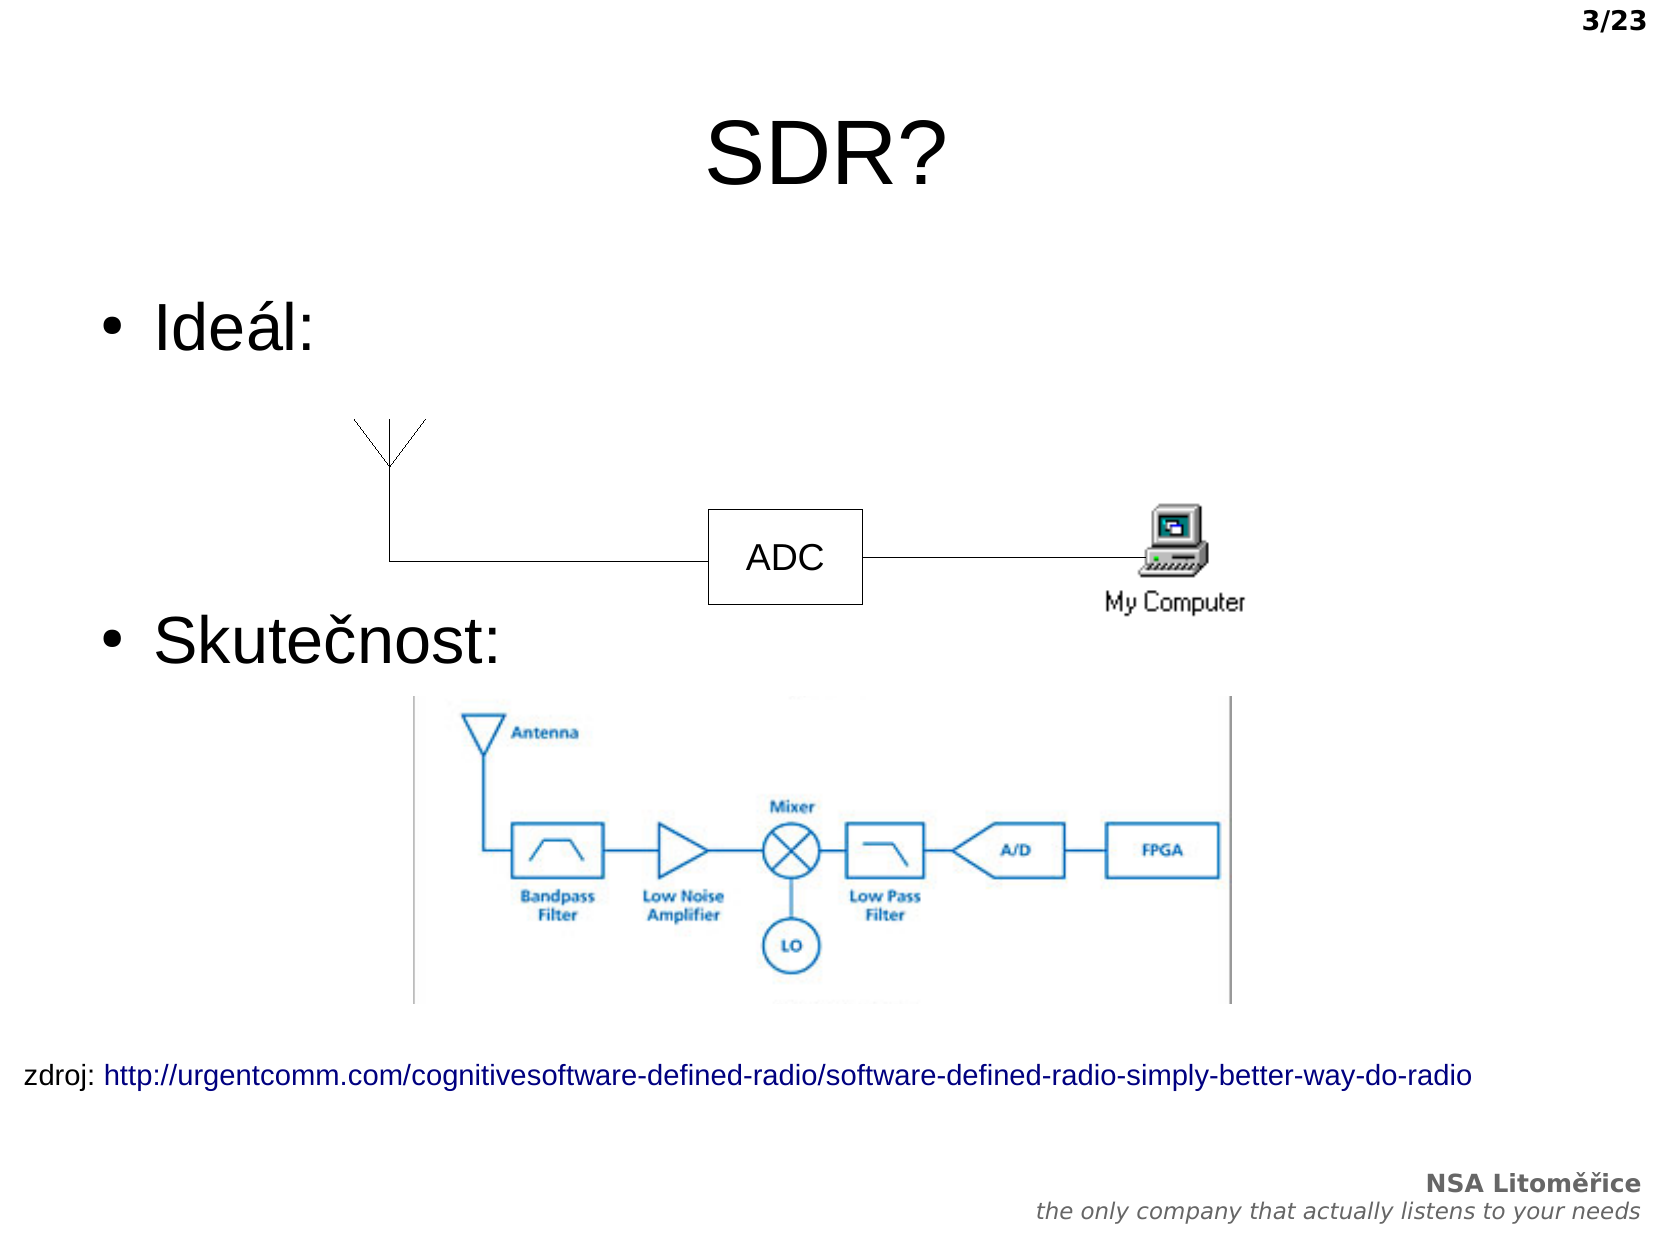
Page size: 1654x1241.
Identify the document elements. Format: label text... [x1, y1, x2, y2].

text_box zdroj: http://urgentcomm.com/cognitivesoftware-defined-radio/software-defined-radio-simply-better-way-do-radio [9, 1051, 1497, 1099]
list Ideál: Skutečnost: [82, 290, 1571, 1010]
text_box ADC [708, 509, 863, 605]
title SDR? [82, 49, 1571, 257]
picture [413, 696, 1232, 1004]
